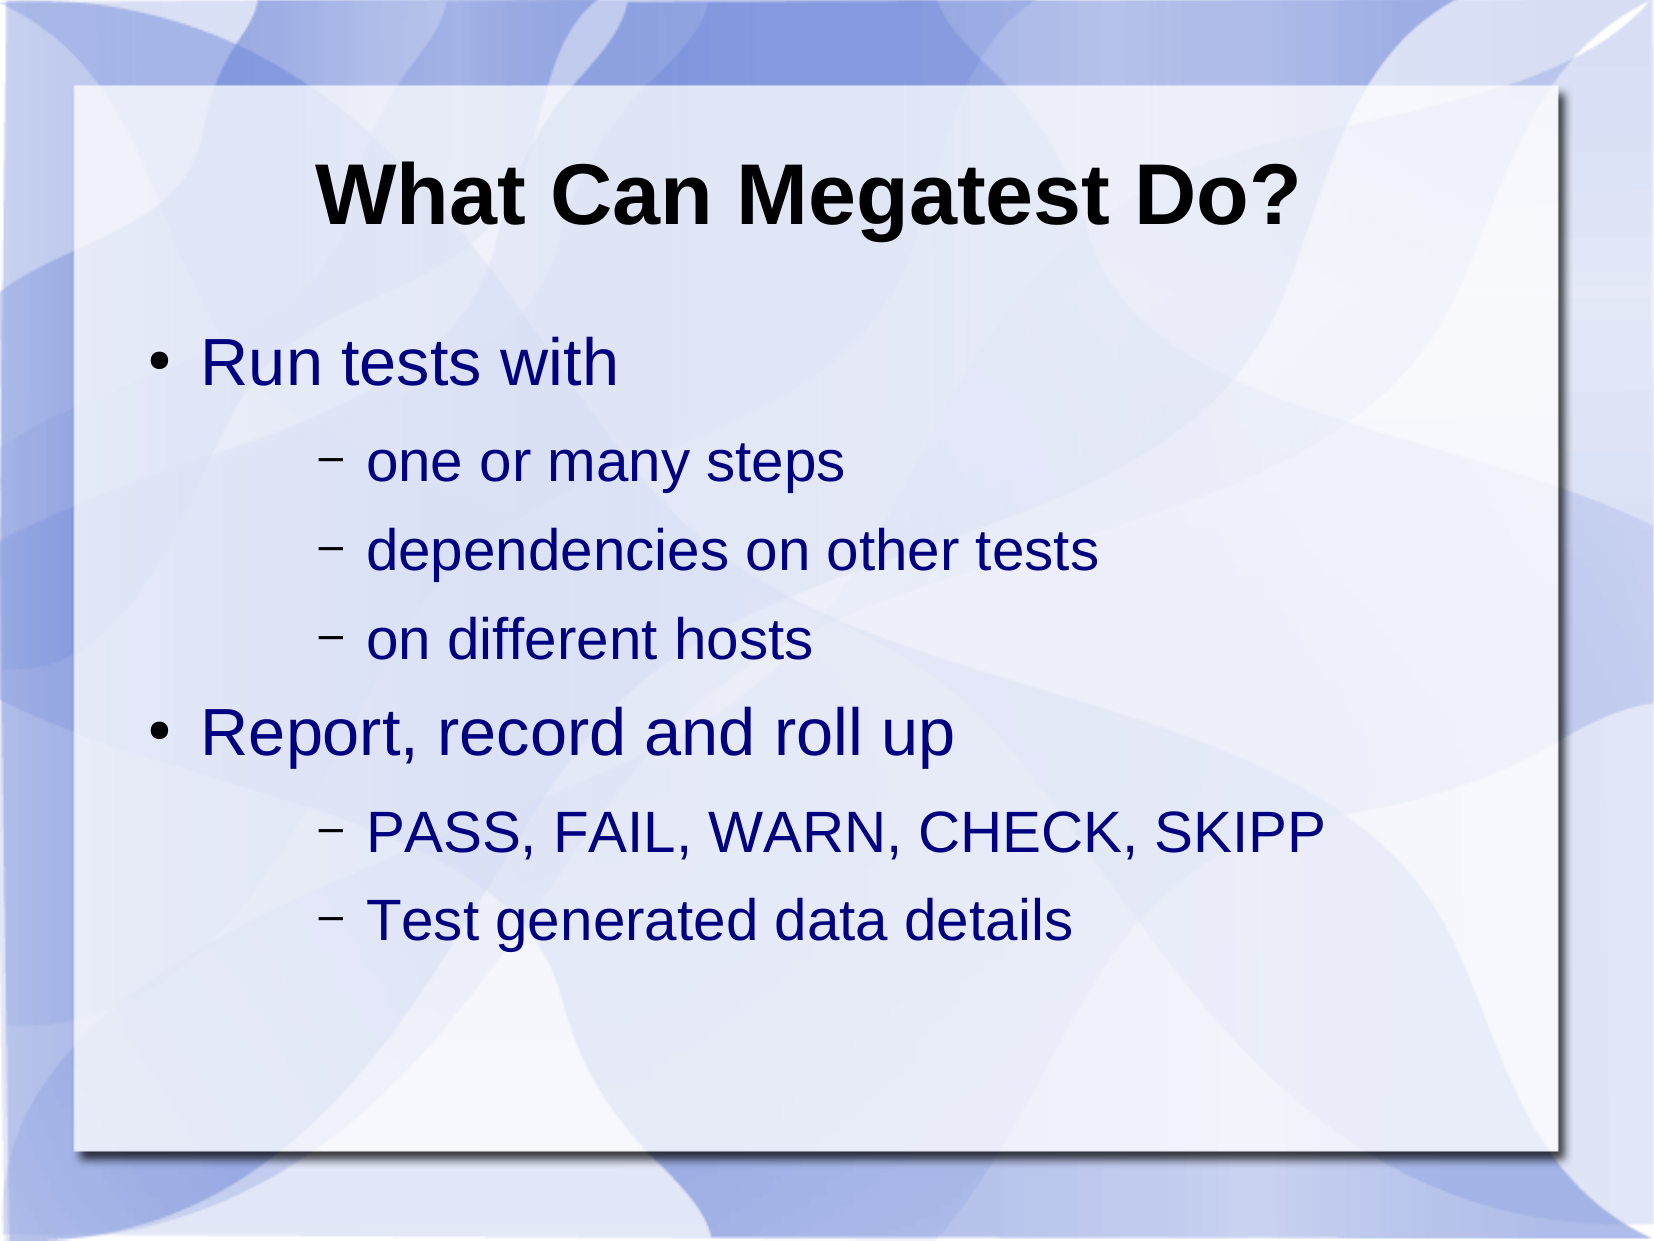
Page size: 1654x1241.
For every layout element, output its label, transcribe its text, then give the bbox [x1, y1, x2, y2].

picture [0, 0, 1654, 1241]
list Run tests with one or many steps dependencies on other tests on different hosts Report, record and roll up PASS, FAIL, WARN, CHECK, SKIPP Test generated data details [129, 324, 1489, 1045]
title What Can Megatest Do? [82, 90, 1536, 298]
